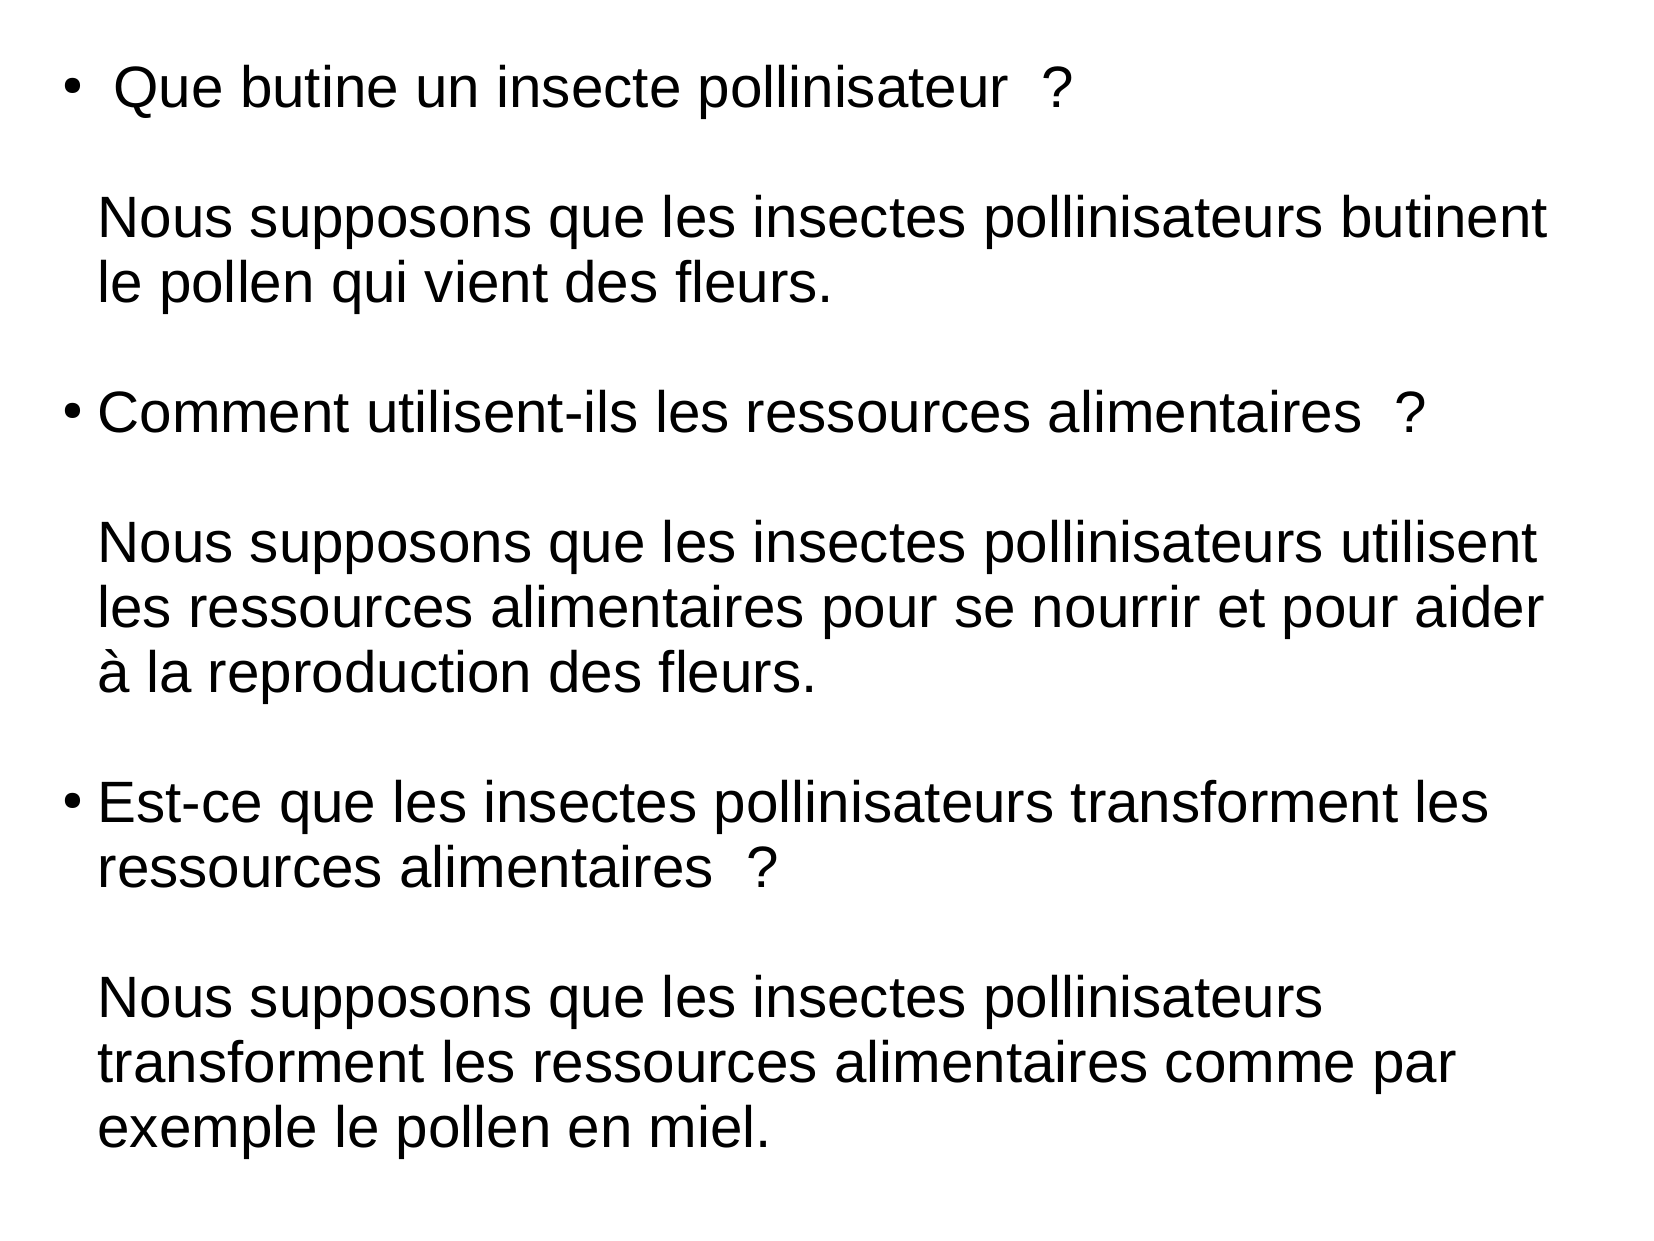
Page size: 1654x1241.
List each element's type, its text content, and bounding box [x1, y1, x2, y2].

text_box Que butine un insecte pollinisateur ? Nous supposons que les insectes pollinisateurs butinent le pollen qui vient des fleurs. Comment utilisent-ils les ressources alimentaires ? Nous supposons que les insectes pollinisateurs utilisent les ressources alimentaires pour se nourrir et pour aider à la reproduction des fleurs. Est-ce que les insectes pollinisateurs transforment les ressources alimentaires ? Nous supposons que les insectes pollinisateurs transforment les ressources alimentaires comme par exemple le pollen en miel. [47, 47, 1607, 1241]
